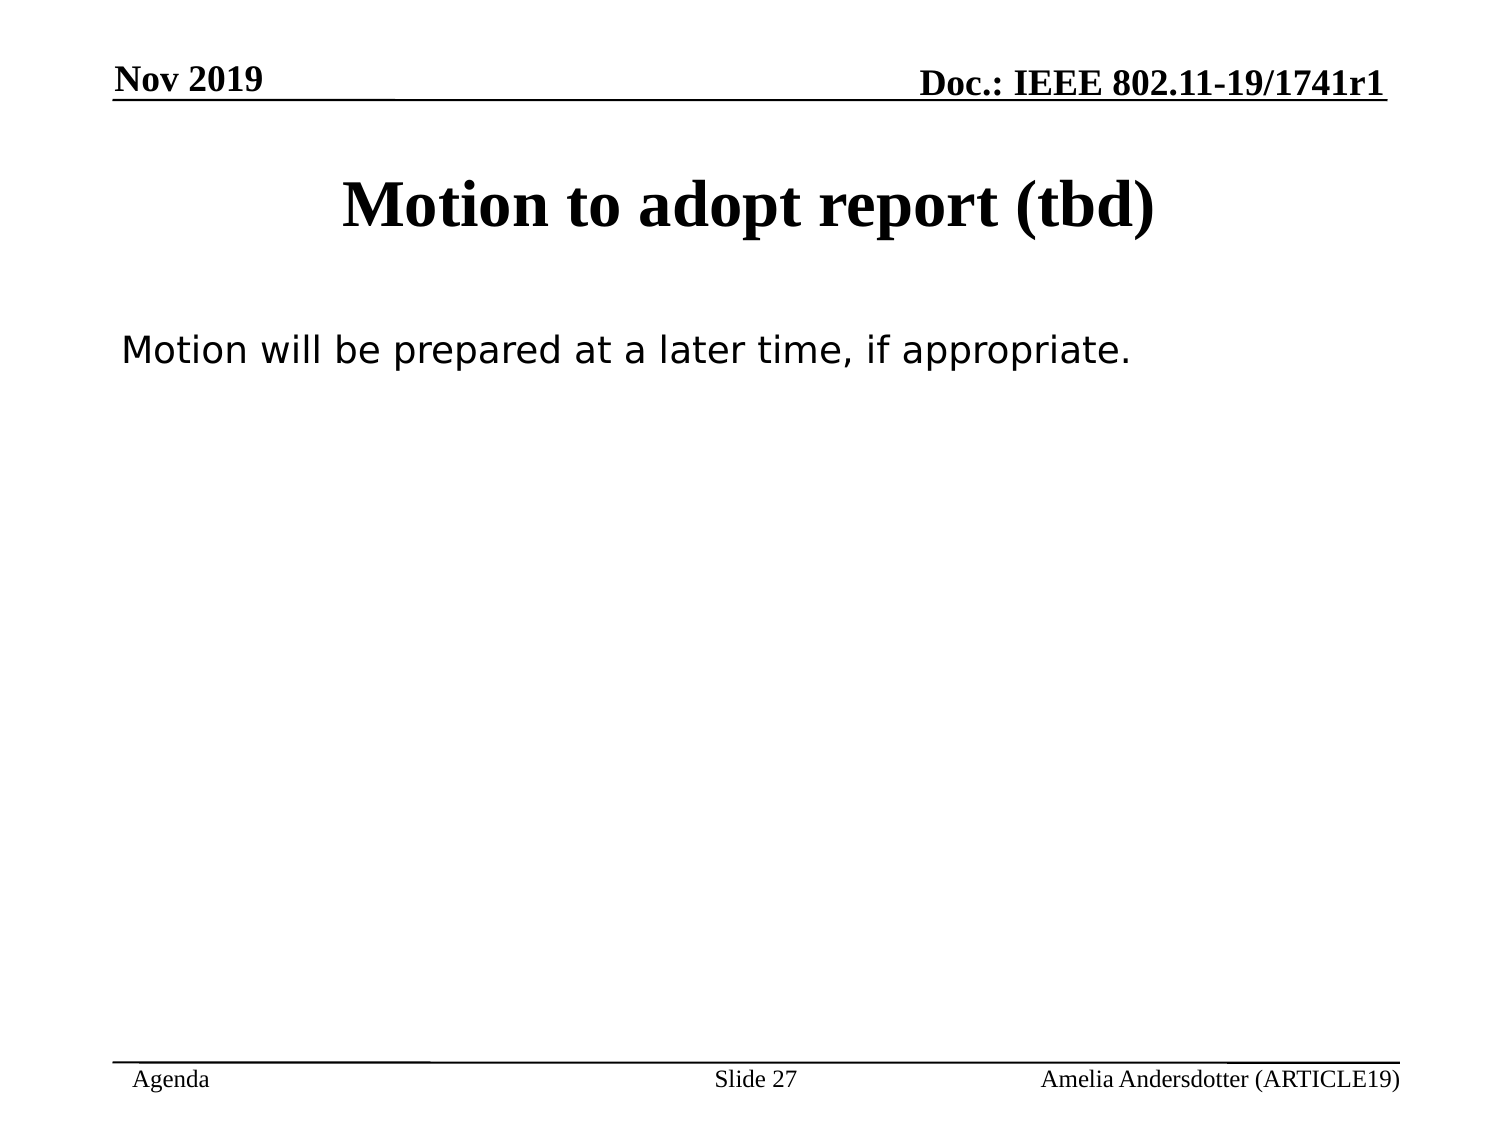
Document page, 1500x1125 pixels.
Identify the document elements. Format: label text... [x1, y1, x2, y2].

text_box Amelia Andersdotter (ARTICLE19) [878, 1062, 1401, 1092]
text_box Nov 2019 [114, 54, 422, 99]
text_box Slide <number> [712, 1062, 799, 1122]
text_box Motion will be prepared at a later time, if appropriate. [106, 318, 1359, 379]
text_box Motion to adopt report (tbd) [112, 112, 1387, 287]
